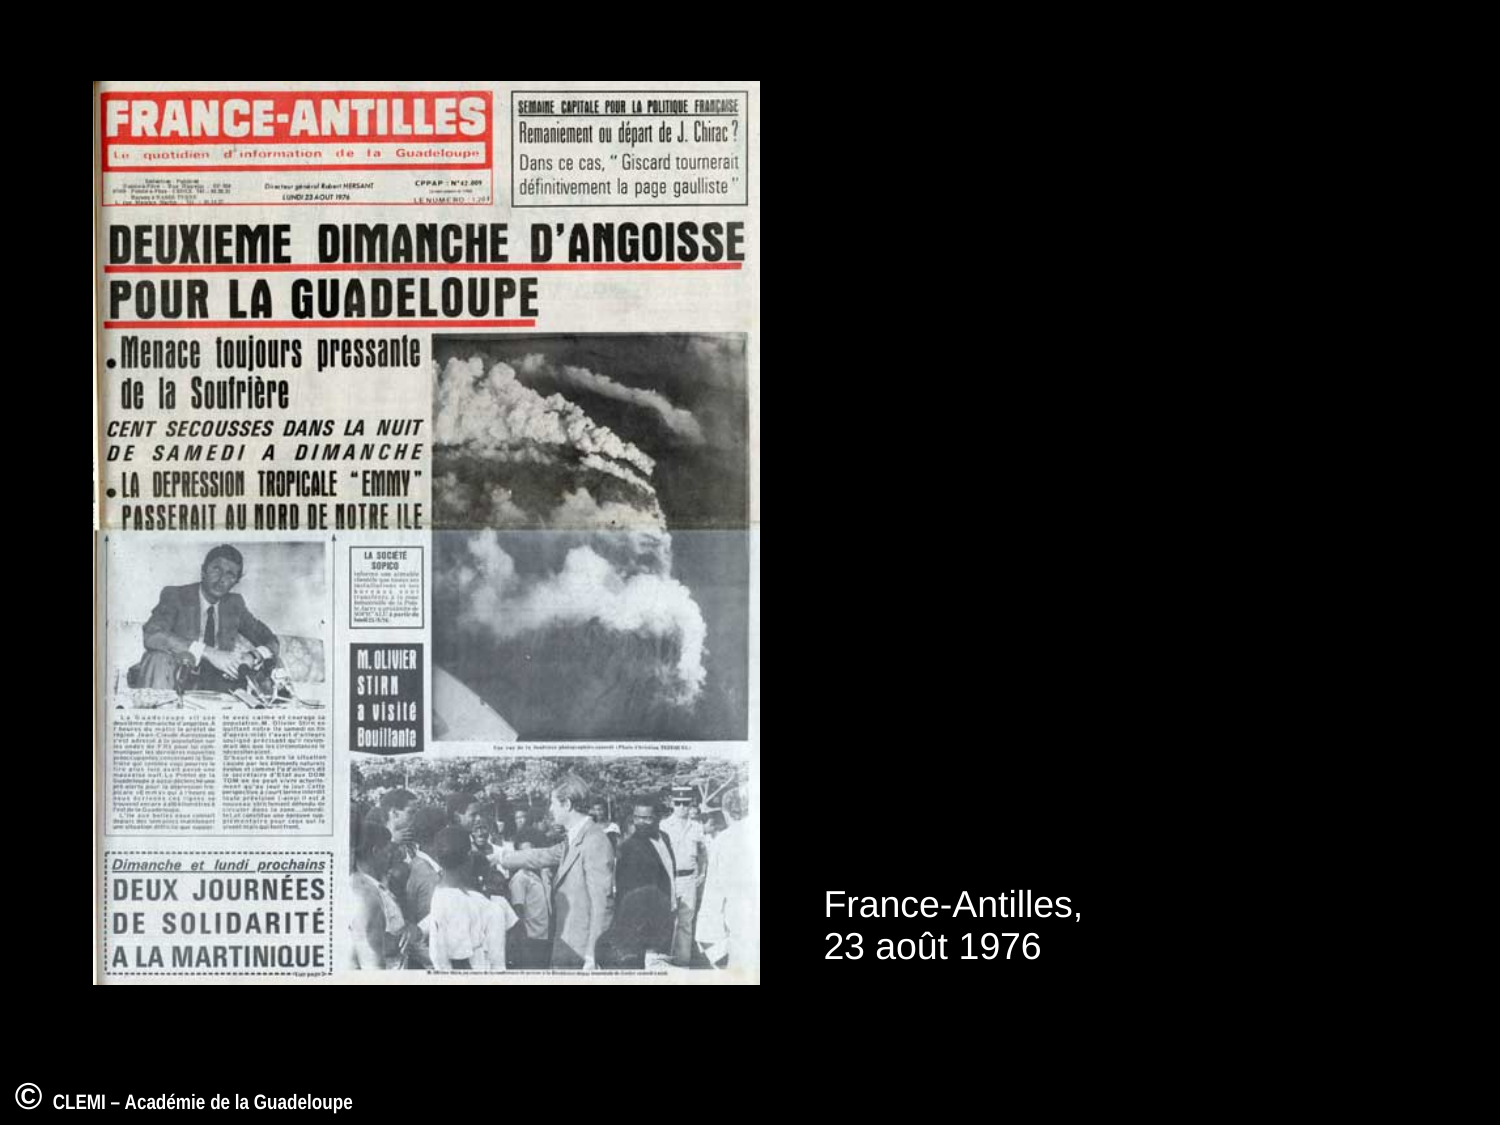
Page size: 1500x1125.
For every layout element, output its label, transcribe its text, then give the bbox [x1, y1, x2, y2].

title France-Antilles, 23 août 1976 [808, 876, 1372, 976]
picture [93, 81, 760, 985]
text_box © CLEMI – Académie de la Guadeloupe [0, 1067, 575, 1125]
